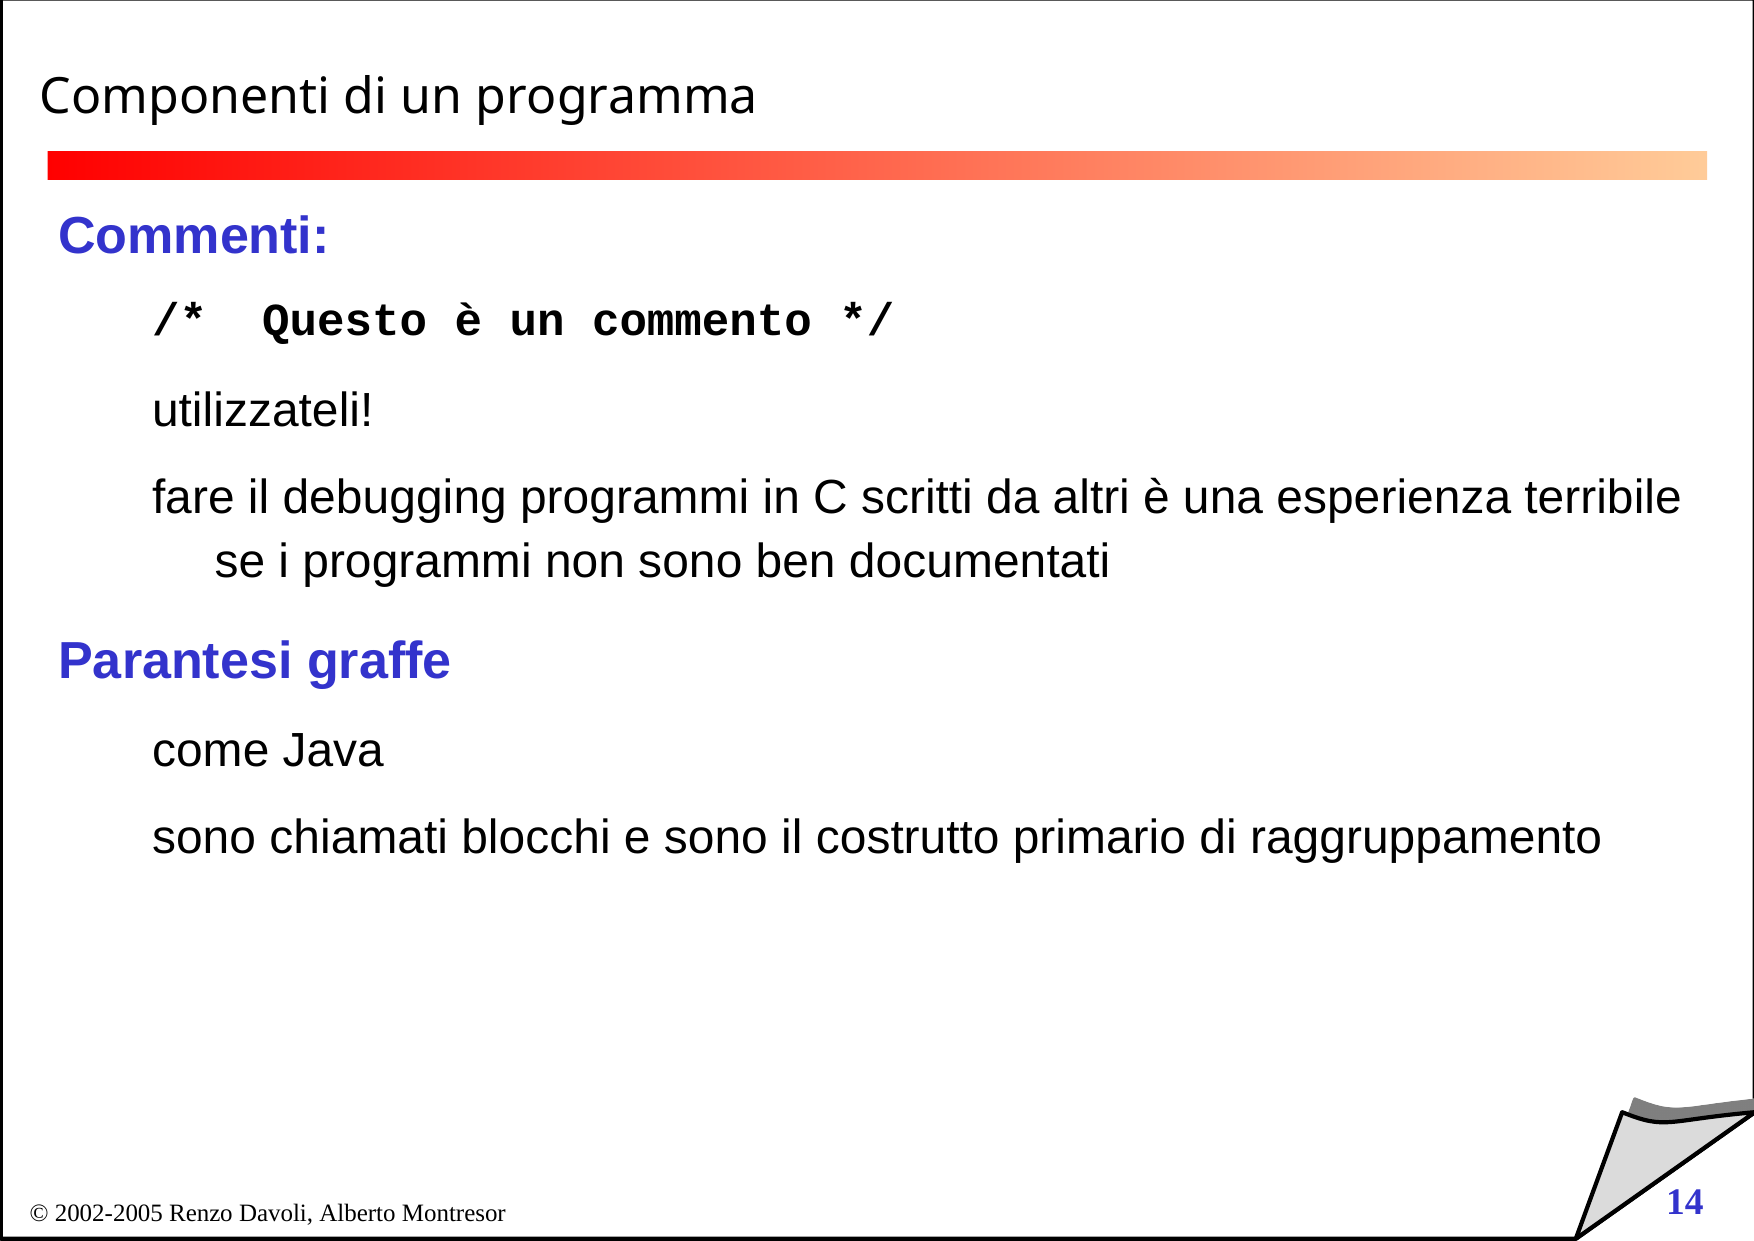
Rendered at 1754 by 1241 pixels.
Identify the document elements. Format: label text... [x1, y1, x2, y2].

title Componenti di un programma [40, 49, 1714, 144]
text_box main [750, 151, 754, 179]
list Commenti: /* Questo è un commento */ utilizzateli! fare il debugging programmi in C scritti da altri è una esperienza terribile se i programmi non sono ben documentati Parantesi graffe come Java sono chiamati blocchi e sono il costrutto primario di raggruppamento [58, 206, 1696, 1016]
